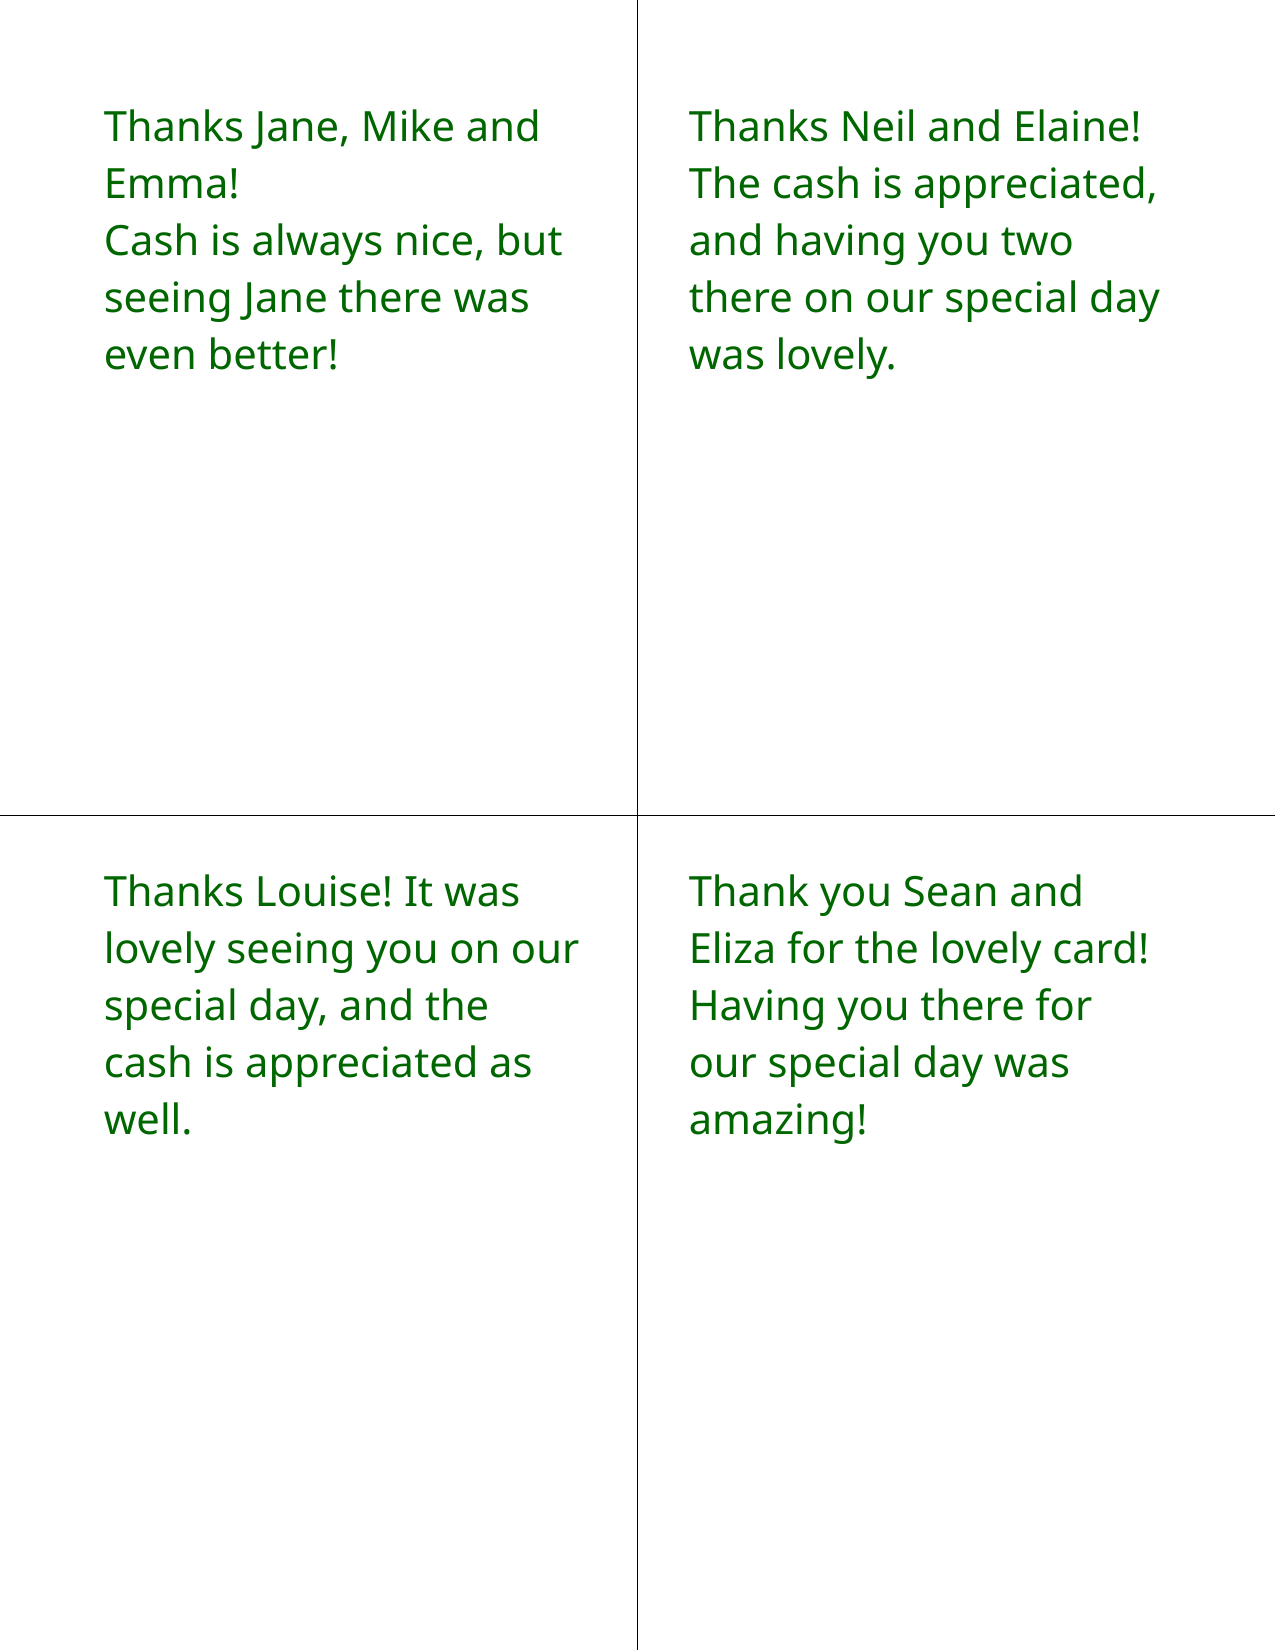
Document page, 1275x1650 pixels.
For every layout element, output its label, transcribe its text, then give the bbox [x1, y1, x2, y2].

text_box Thanks Louise! It was lovely seeing you on our special day, and the cash is appreciated as well. [89, 854, 600, 1545]
text_box Thanks Jane, Mike and Emma! Cash is always nice, but seeing Jane there was even better! [89, 89, 600, 780]
text_box Thanks Neil and Elaine! The cash is appreciated, and having you two there on our special day was lovely. [674, 89, 1185, 780]
text_box Thank you Sean and Eliza for the lovely card! Having you there for our special day was amazing! [674, 854, 1185, 1545]
